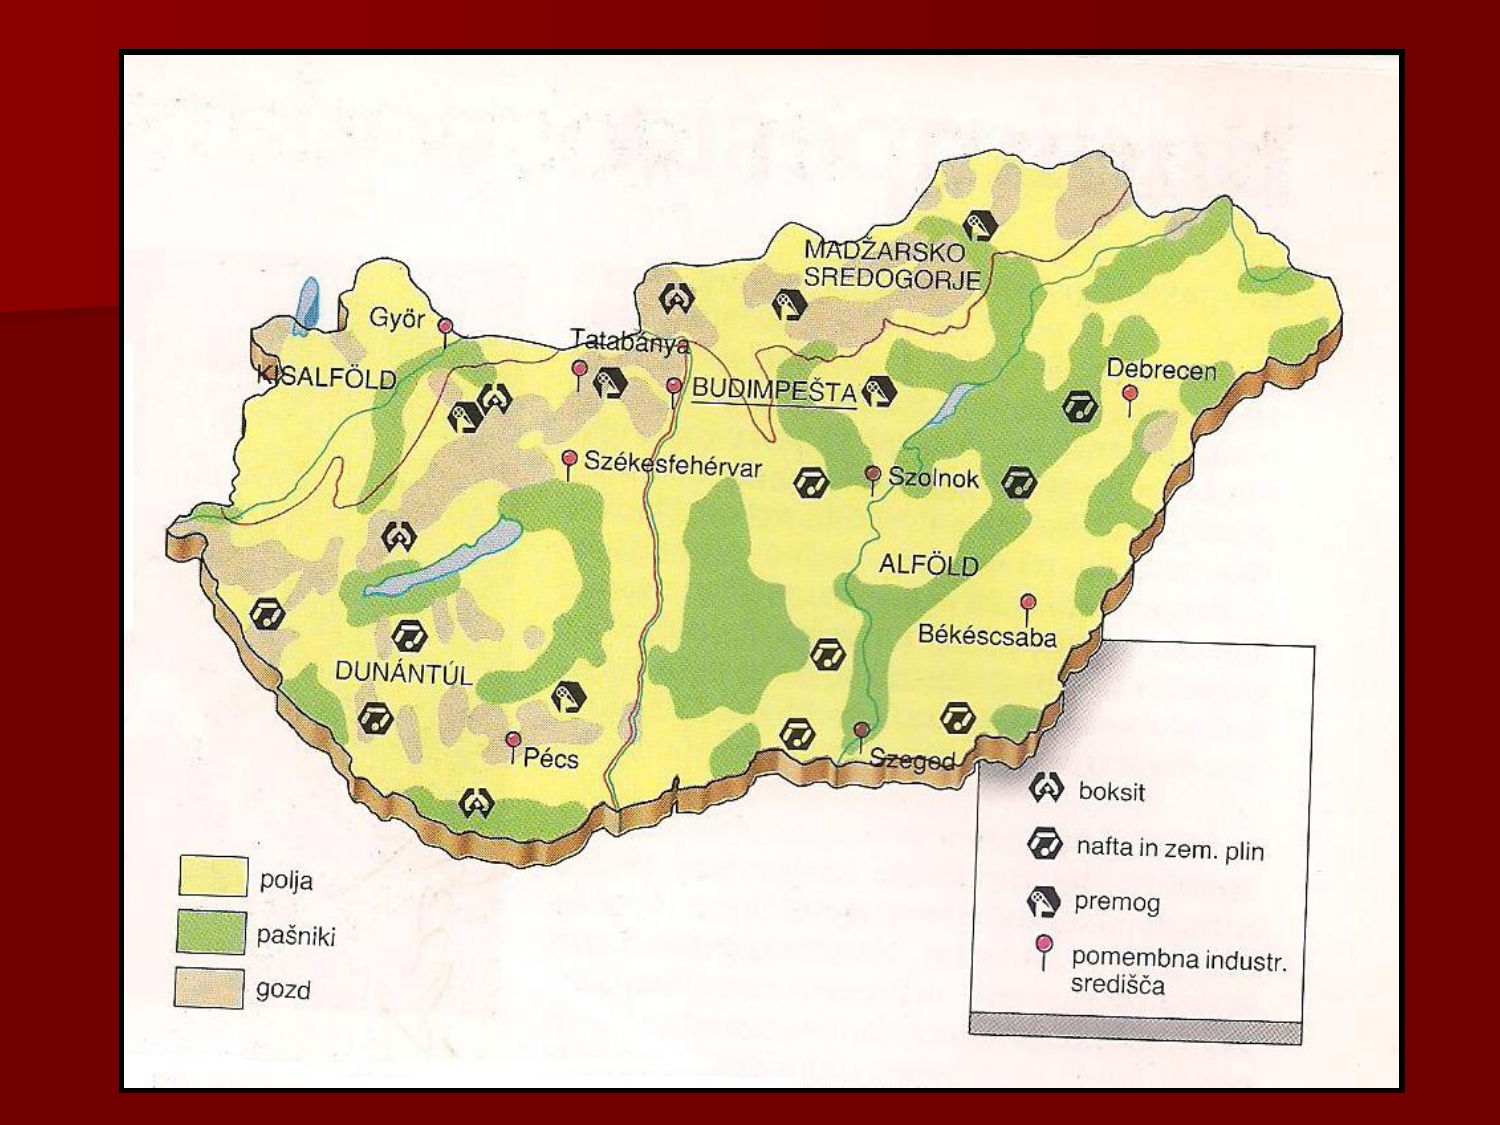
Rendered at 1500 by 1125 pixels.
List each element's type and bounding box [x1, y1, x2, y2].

picture [123, 54, 1400, 1088]
